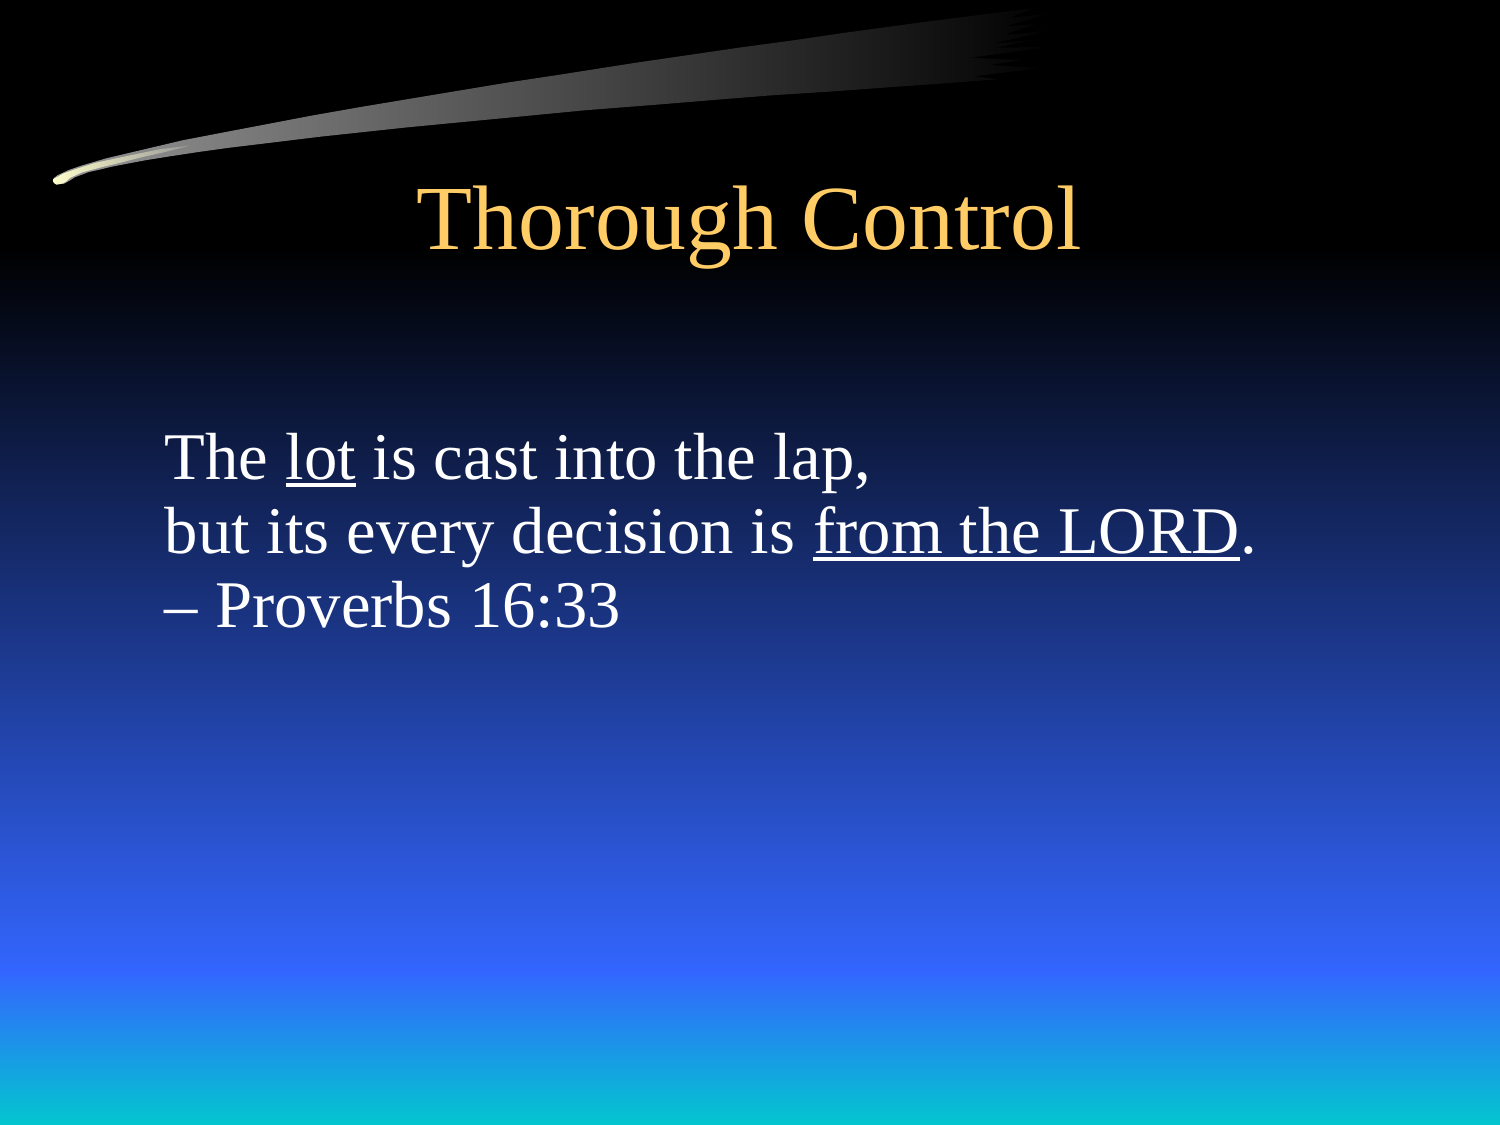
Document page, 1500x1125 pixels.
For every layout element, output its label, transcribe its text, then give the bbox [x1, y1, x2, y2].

text_box The lot is cast into the lap, but its every decision is from the LORD. – Proverbs 16:33 [150, 412, 1351, 650]
title Thorough Control [112, 124, 1388, 313]
